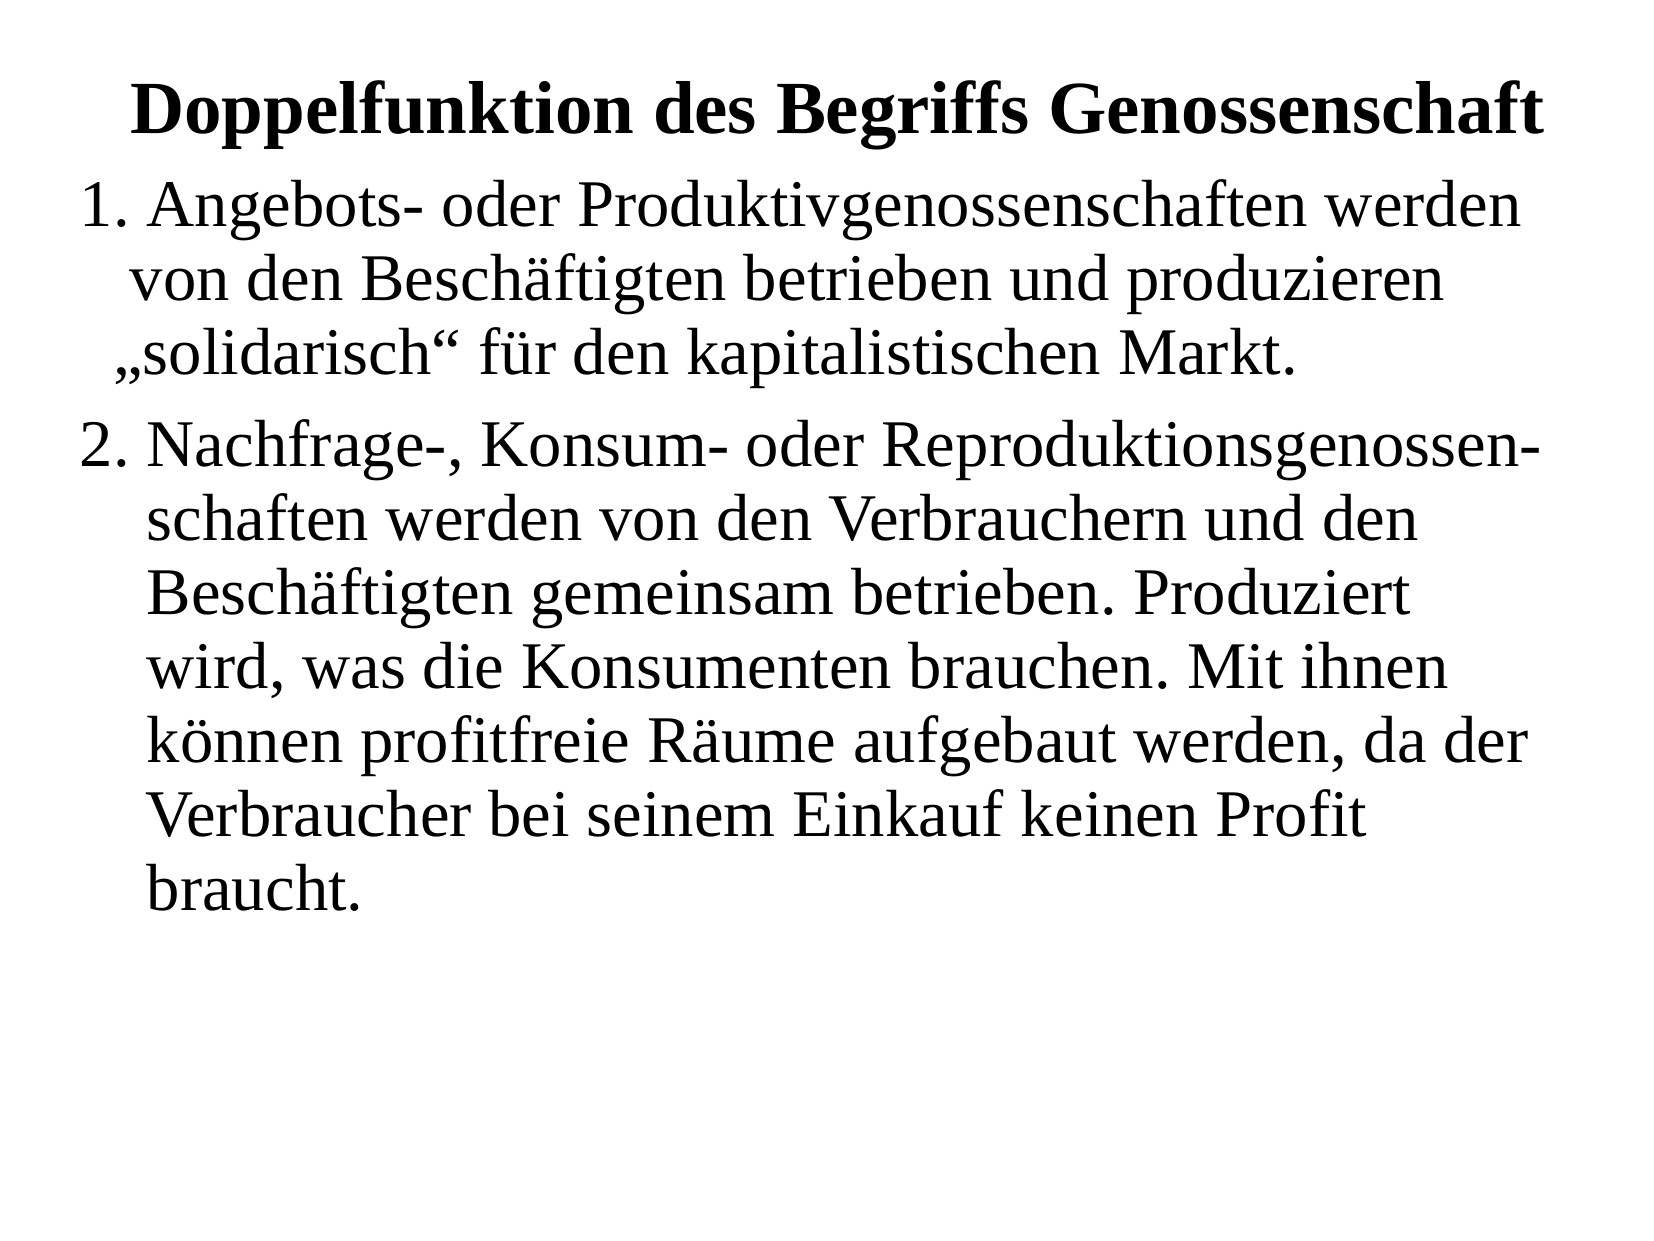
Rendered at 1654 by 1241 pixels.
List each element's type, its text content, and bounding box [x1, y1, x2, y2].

text_box Doppelfunktion des Begriffs Genossenschaft Angebots- oder Produktivgenossenschaften werden von den Beschäftigten betrieben und produzieren „solidarisch“ für den kapitalistischen Markt. Nachfrage-, Konsum- oder Reproduktionsgenossen- schaften werden von den Verbrauchern und den Beschäftigten gemeinsam betrieben. Produziert wird, was die Konsumenten brauchen. Mit ihnen können profitfreie Räume aufgebaut werden, da der Verbraucher bei seinem Einkauf keinen Profit braucht. [64, 59, 1595, 933]
